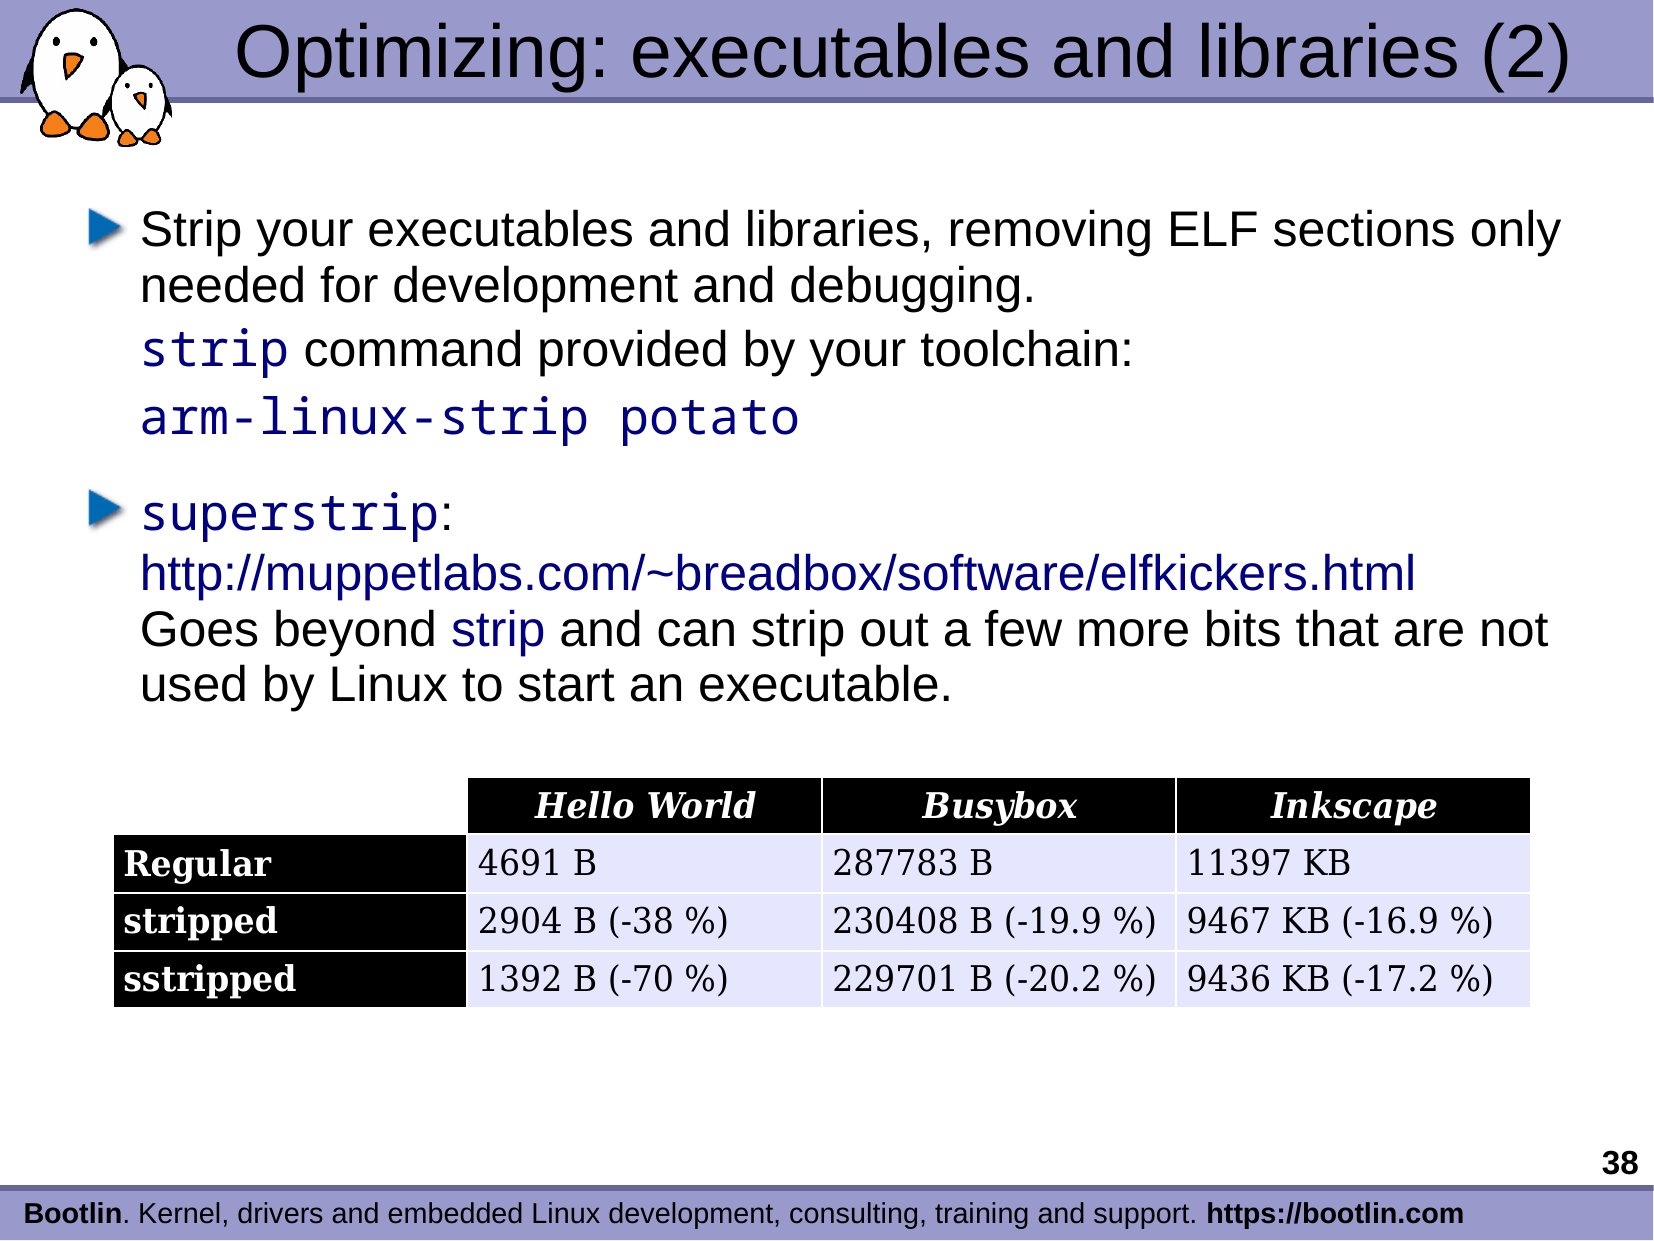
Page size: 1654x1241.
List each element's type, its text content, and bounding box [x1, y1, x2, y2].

picture [20, 8, 172, 147]
list Strip your executables and libraries, removing ELF sections only needed for development and debugging. strip command provided by your toolchain: arm-linux-strip potato superstrip: http://muppetlabs.com/~breadbox/software/elfkickers.html Goes beyond strip and can strip out a few more bits that are not used by Linux to start an executable. [68, 201, 1592, 1118]
title Optimizing: executables and libraries (2) [178, 4, 1631, 98]
chart [113, 777, 1532, 1153]
